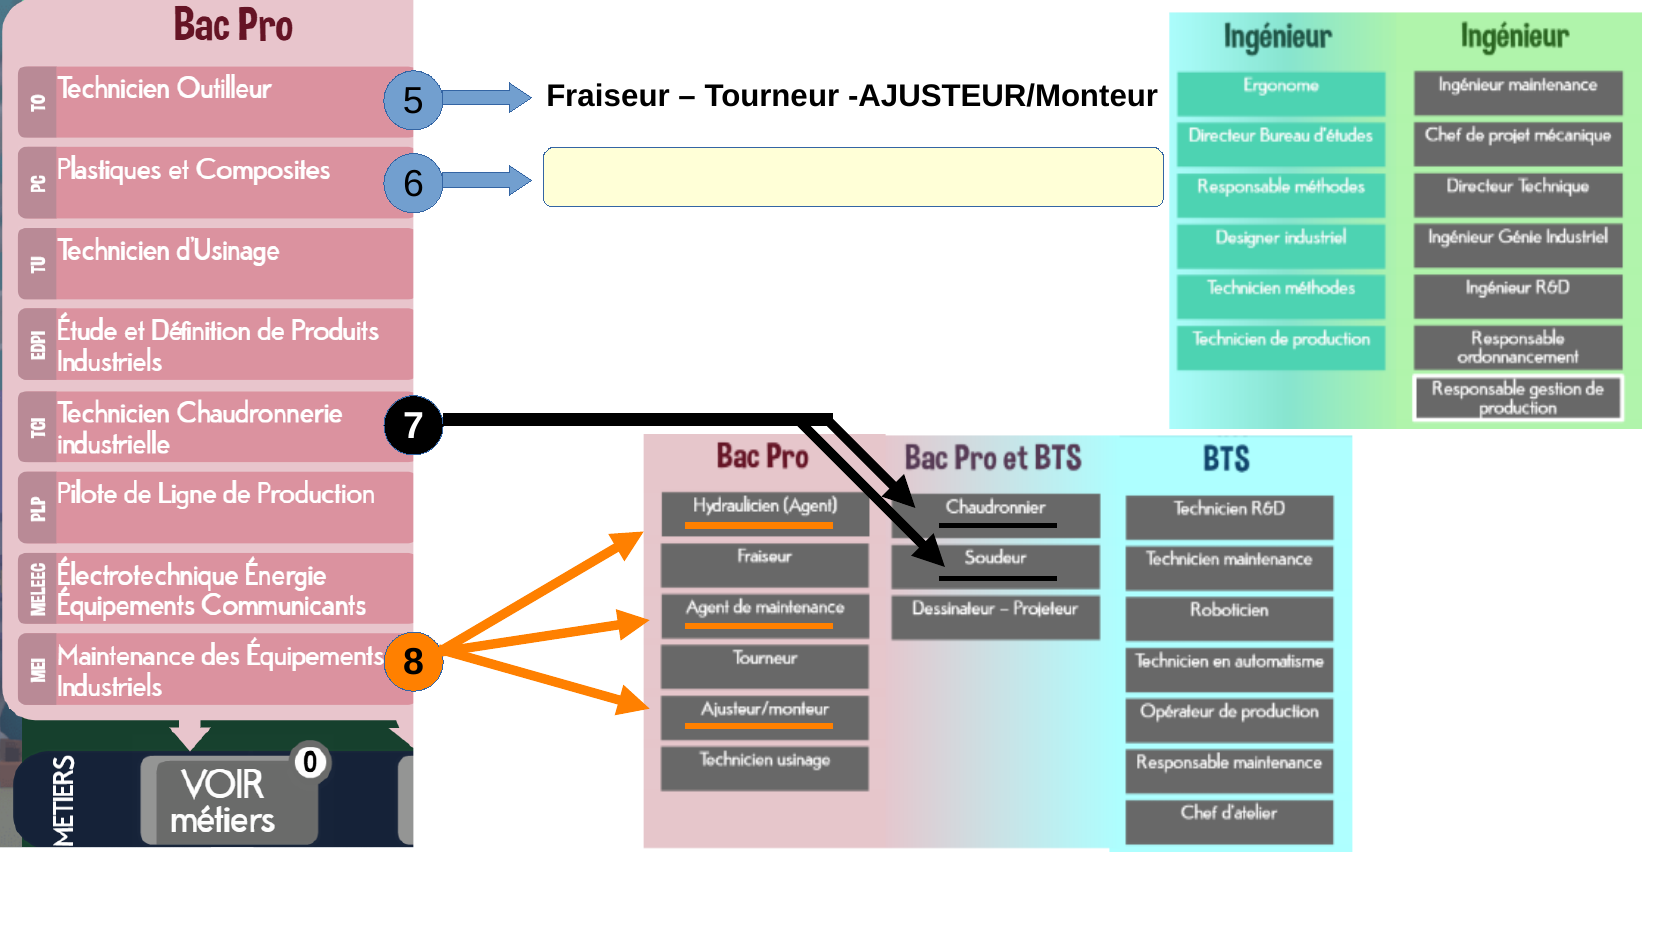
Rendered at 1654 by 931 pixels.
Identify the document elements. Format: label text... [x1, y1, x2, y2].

picture [1169, 11, 1642, 429]
text_box 6 [383, 153, 443, 213]
text_box [442, 165, 532, 196]
text_box Fraiseur – Tourneur -AJUSTEUR/Monteur [531, 70, 1182, 130]
text_box 8 [384, 632, 444, 692]
text_box 7 [383, 395, 444, 455]
text_box [543, 147, 1164, 207]
text_box 5 [383, 70, 443, 130]
picture [643, 434, 1353, 852]
picture [0, 0, 414, 857]
picture [820, 434, 888, 496]
text_box [442, 82, 532, 113]
